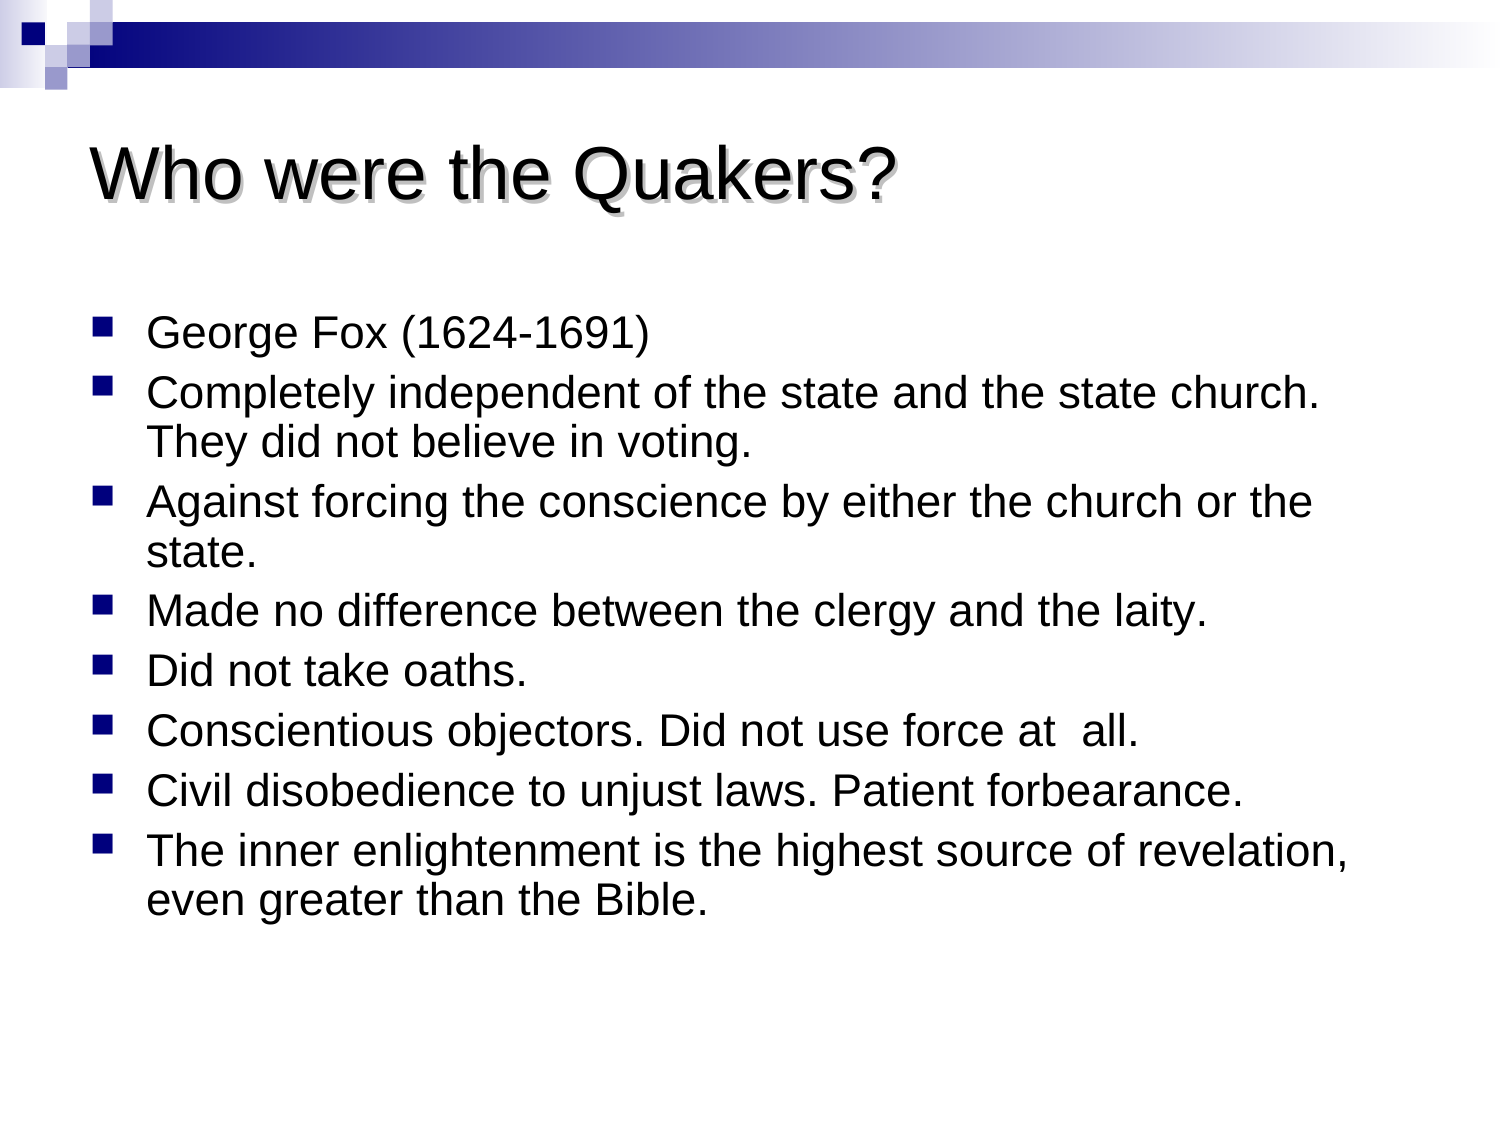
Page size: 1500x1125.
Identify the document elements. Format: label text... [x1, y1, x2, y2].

title Who were the Quakers? [75, 57, 1426, 283]
list George Fox (1624-1691) Completely independent of the state and the state church. They did not believe in voting. Against forcing the conscience by either the church or the state. Made no difference between the clergy and the laity. Did not take oaths. Conscientious objectors. Did not use force at all. Civil disobedience to unjust laws. Patient forbearance. The inner enlightenment is the highest source of revelation, even greater than the Bible. [75, 301, 1426, 939]
